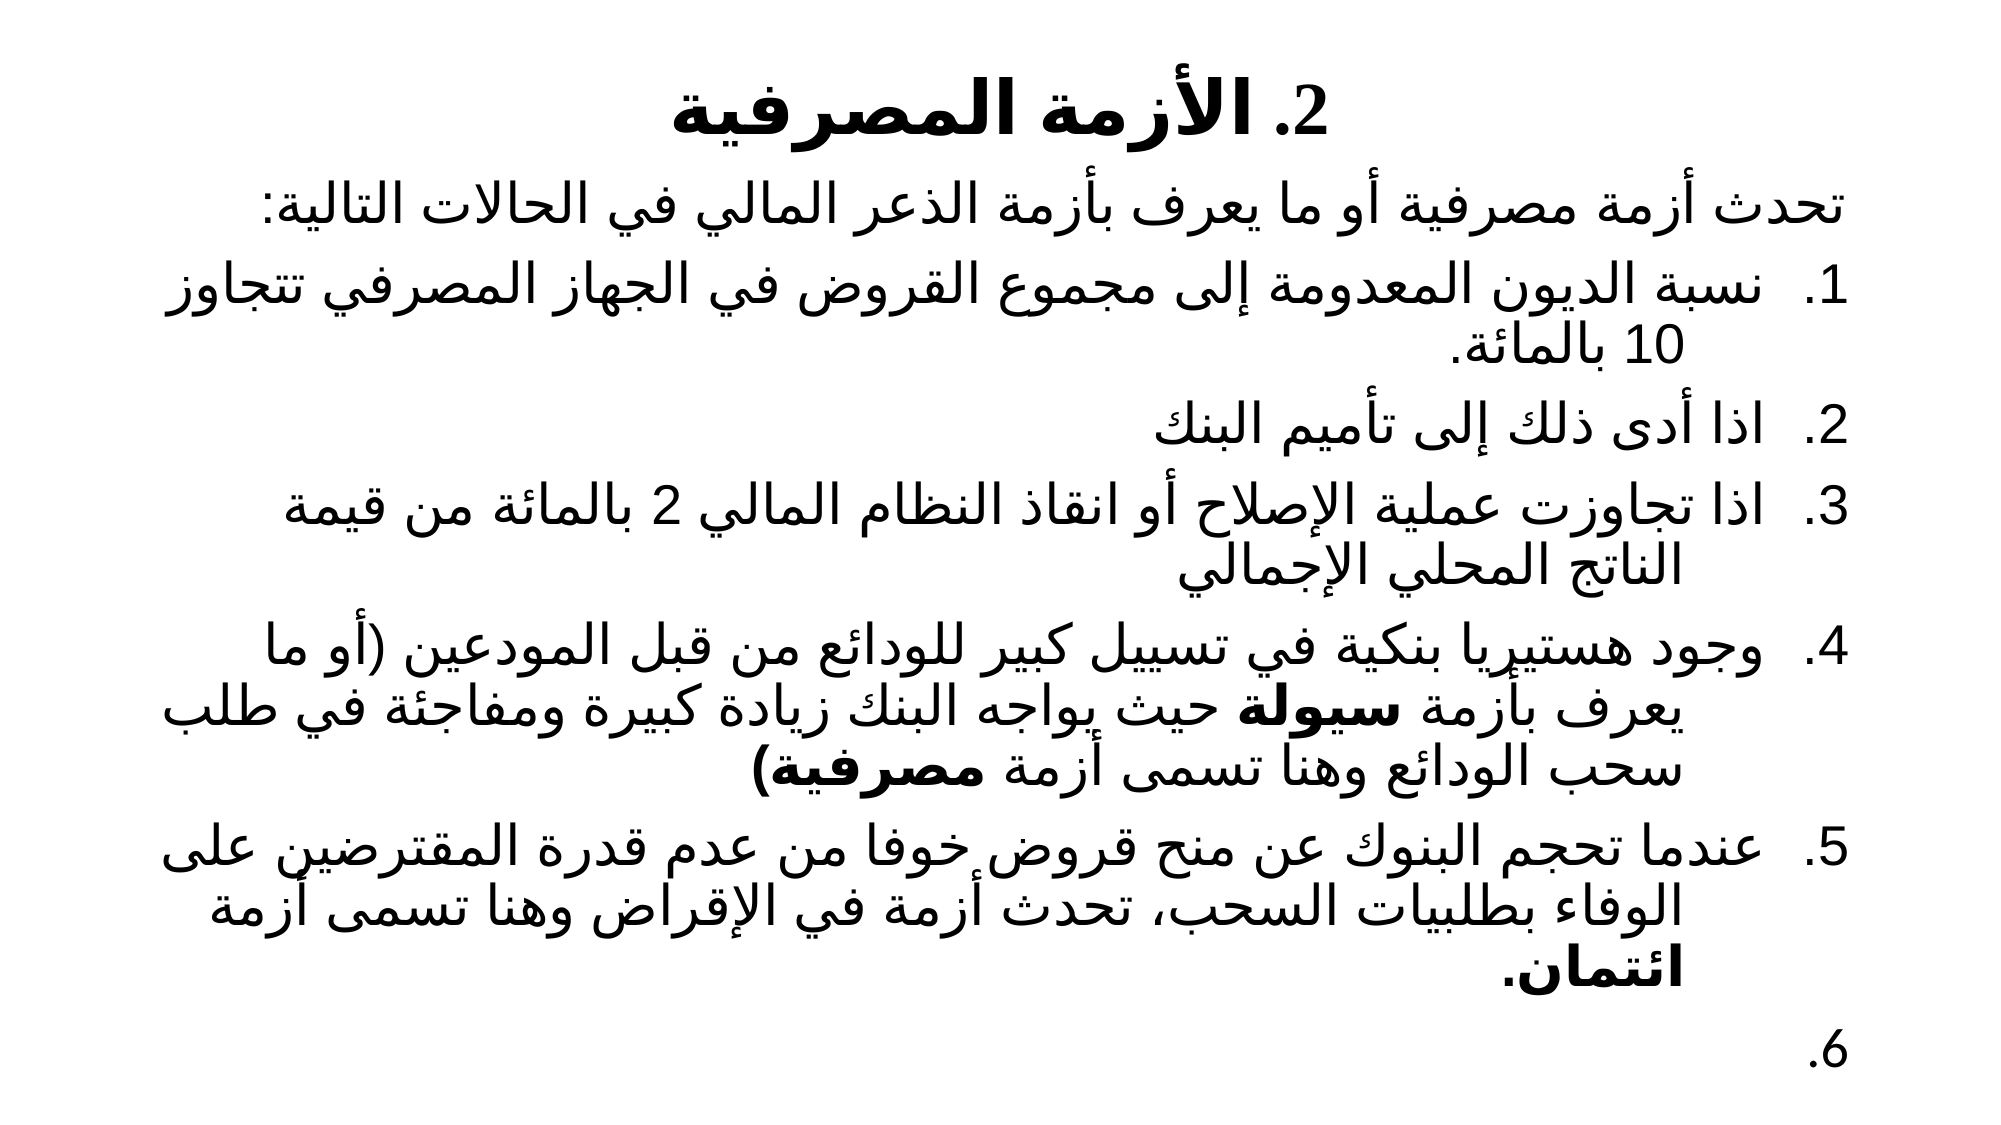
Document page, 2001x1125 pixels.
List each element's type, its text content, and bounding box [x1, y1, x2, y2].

list تحدث أزمة مصرفية أو ما يعرف بأزمة الذعر المالي في الحالات التالية: نسبة الديون المعدومة إلى مجموع القروض في الجهاز المصرفي تتجاوز 10 بالمائة. اذا أدى ذلك إلى تأميم البنك اذا تجاوزت عملية الإصلاح أو انقاذ النظام المالي 2 بالمائة من قيمة الناتج المحلي الإجمالي وجود هستيريا بنكية في تسييل كبير للودائع من قبل المودعين (أو ما يعرف بأزمة سيولة حيث يواجه البنك زيادة كبيرة ومفاجئة في طلب سحب الودائع وهنا تسمى أزمة مصرفية) عندما تحجم البنوك عن منح قروض خوفا من عدم قدرة المقترضين على الوفاء بطلبيات السحب، تحدث أزمة في الإقراض وهنا تسمى أزمة ائتمان. [137, 167, 1863, 1014]
title 2. الأزمة المصرفية [137, 52, 1863, 167]
